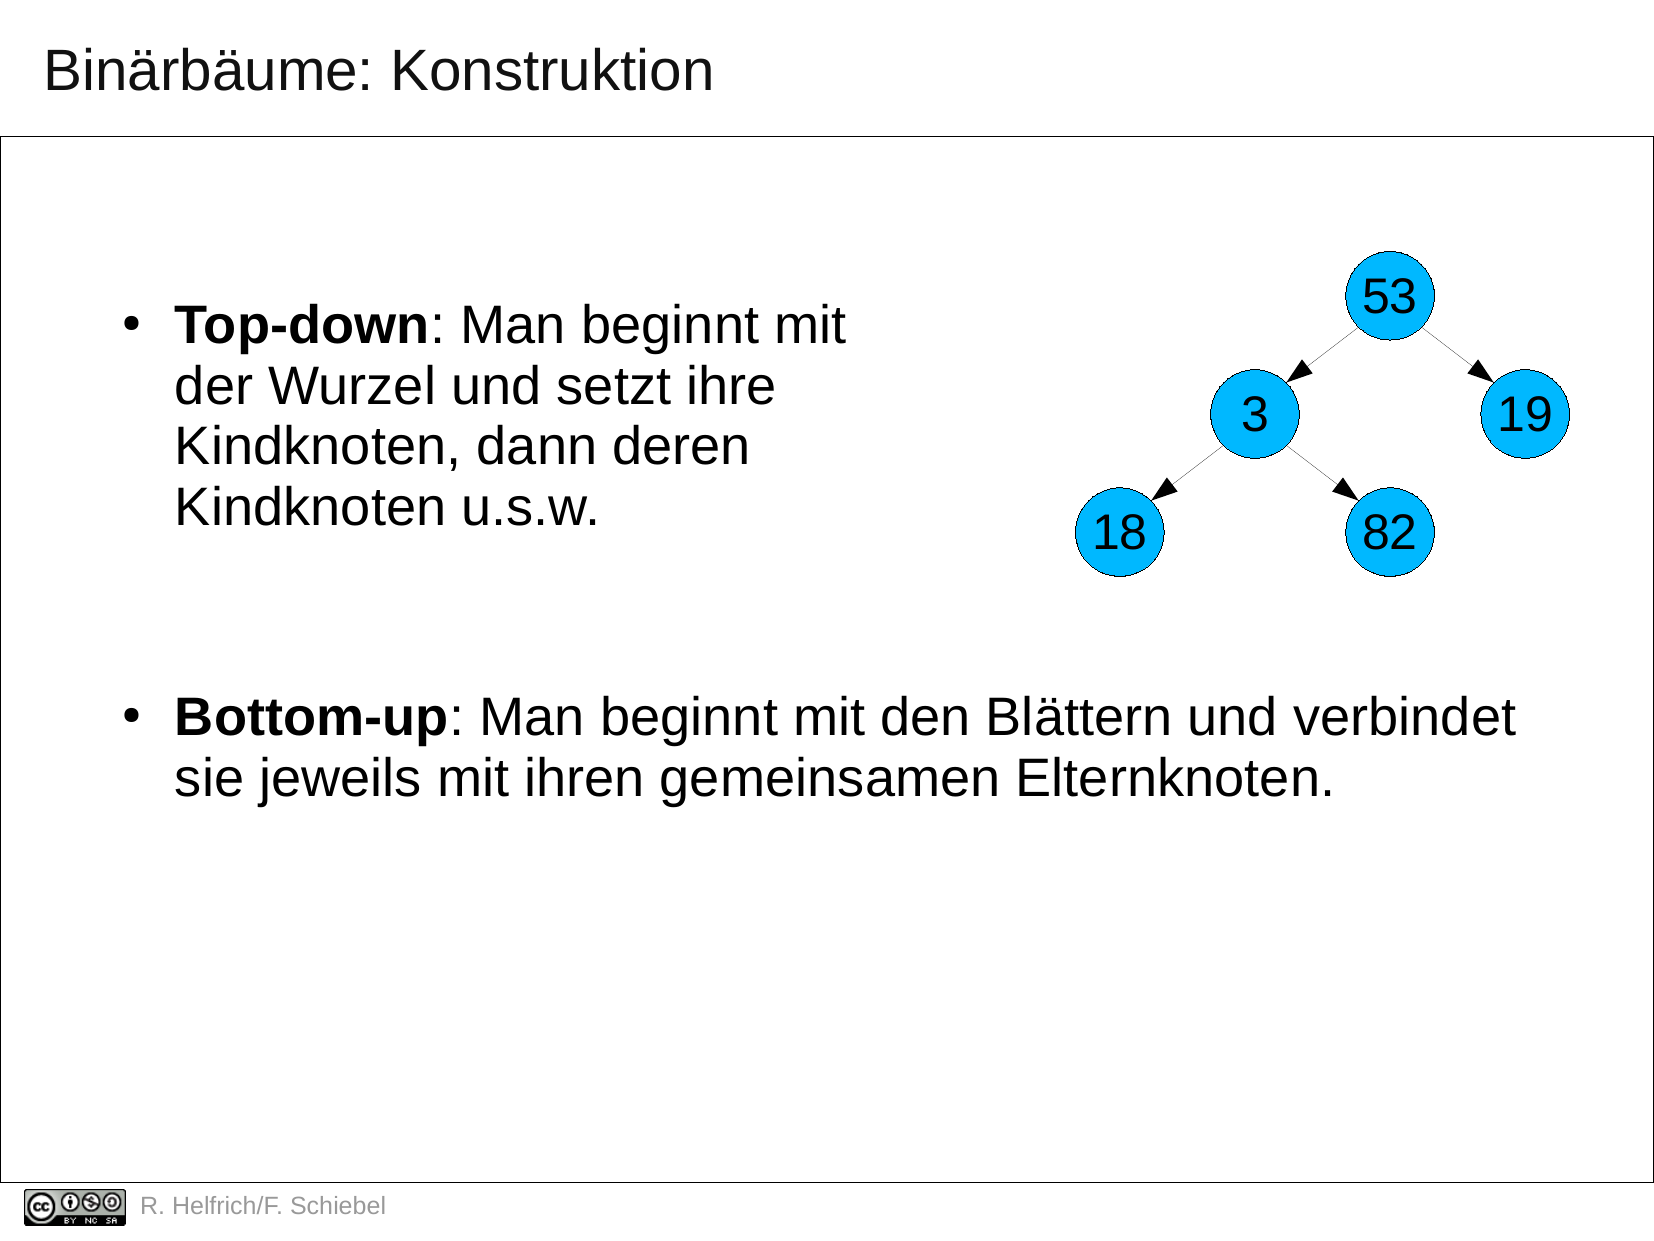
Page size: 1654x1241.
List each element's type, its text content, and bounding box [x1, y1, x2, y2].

text_box 82 [1345, 487, 1435, 577]
list Top-down: Man beginnt mit der Wurzel und setzt ihre Kindknoten, dann deren Kindknoten u.s.w. Bottom-up: Man beginnt mit den Blättern und verbindet sie jeweils mit ihren gemeinsamen Elternknoten. [33, 204, 1581, 924]
text_box 18 [1075, 487, 1165, 577]
text_box 53 [1345, 251, 1435, 341]
title Binärbäume: Konstruktion [43, 31, 1164, 109]
text_box 3 [1210, 369, 1300, 459]
picture [24, 1189, 126, 1226]
text_box 19 [1480, 369, 1570, 459]
